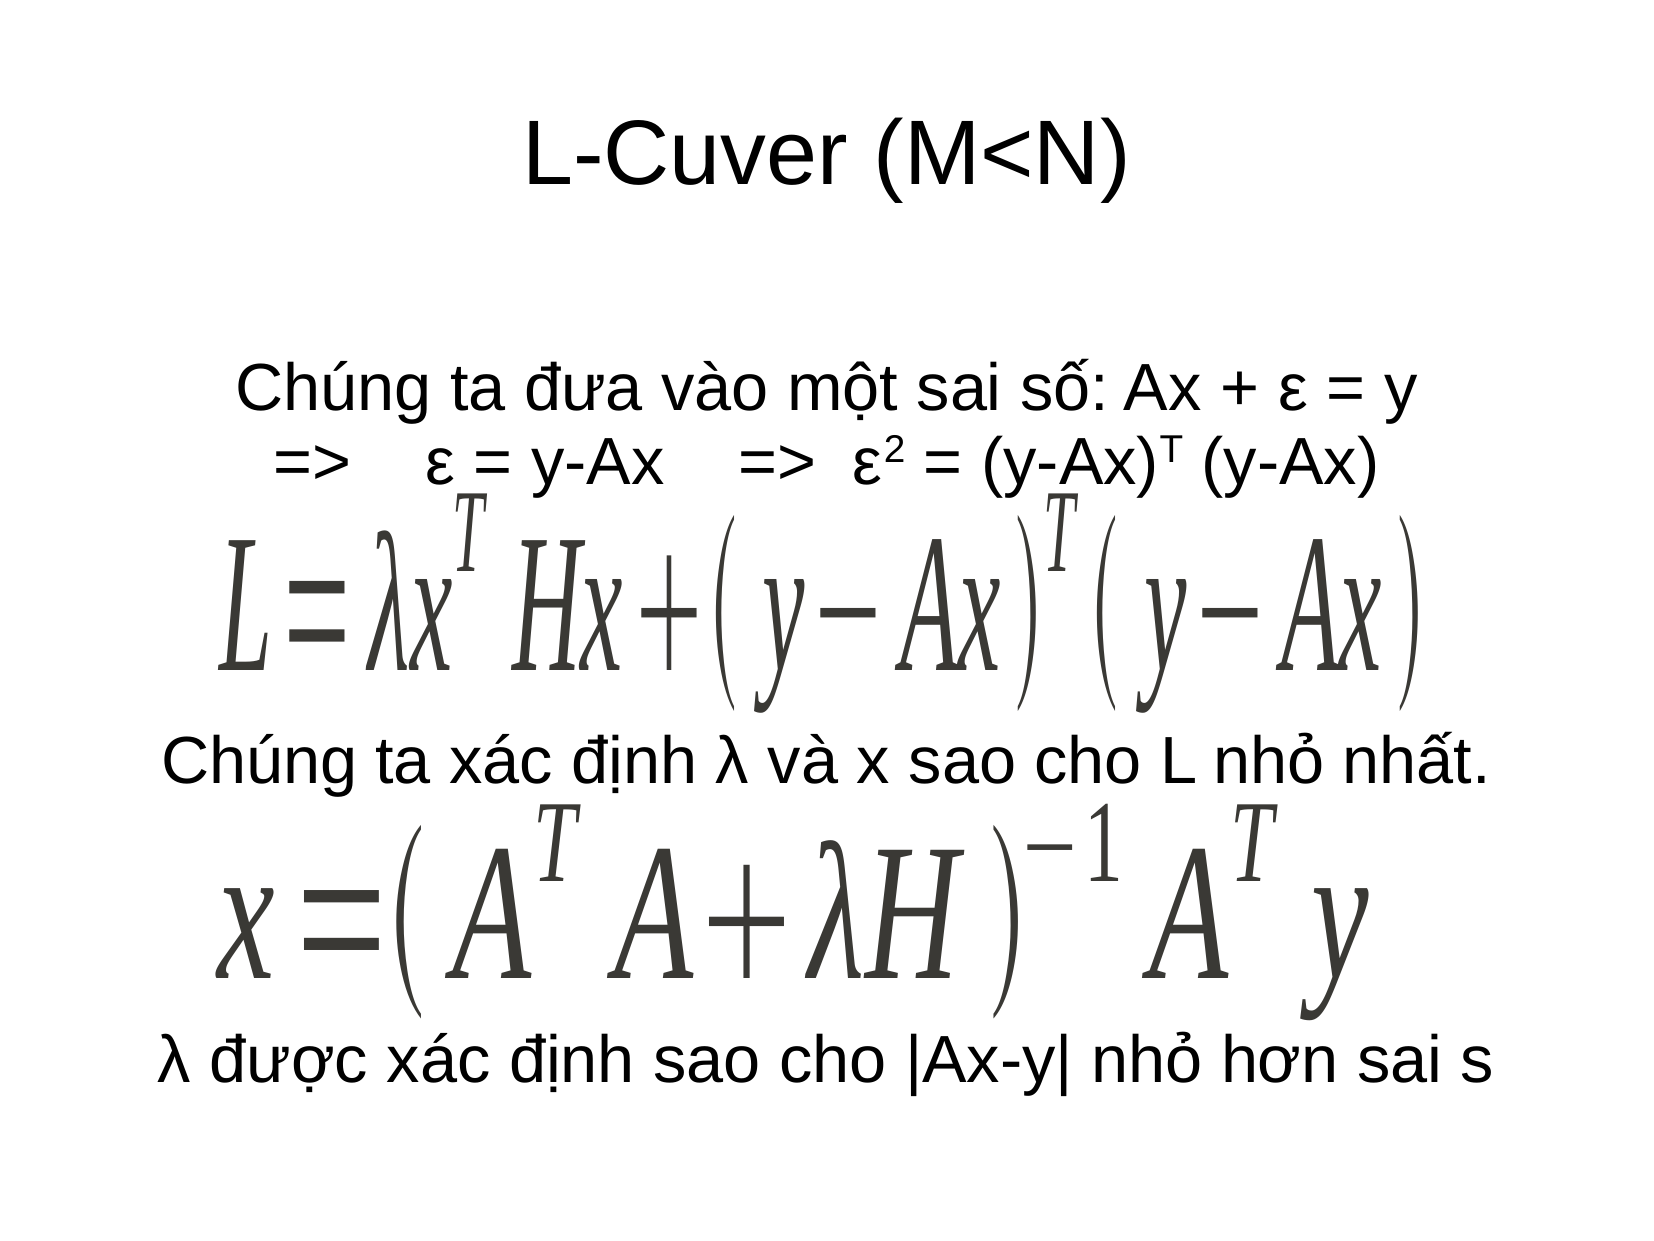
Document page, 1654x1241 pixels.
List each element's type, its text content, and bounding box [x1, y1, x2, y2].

title L-Cuver (M<N) [82, 49, 1571, 236]
chart [177, 782, 1401, 1034]
text_box Chúng ta đưa vào một sai số: Ax + ε = y => ε = y-Ax => ε2 = (y-Ax)T (y-Ax) Chúng ta xác định λ và x sao cho L nhỏ nhất. λ được xác định sao cho |Ax-y| nhỏ hơn sai s [82, 236, 1571, 1211]
chart [189, 472, 1447, 726]
